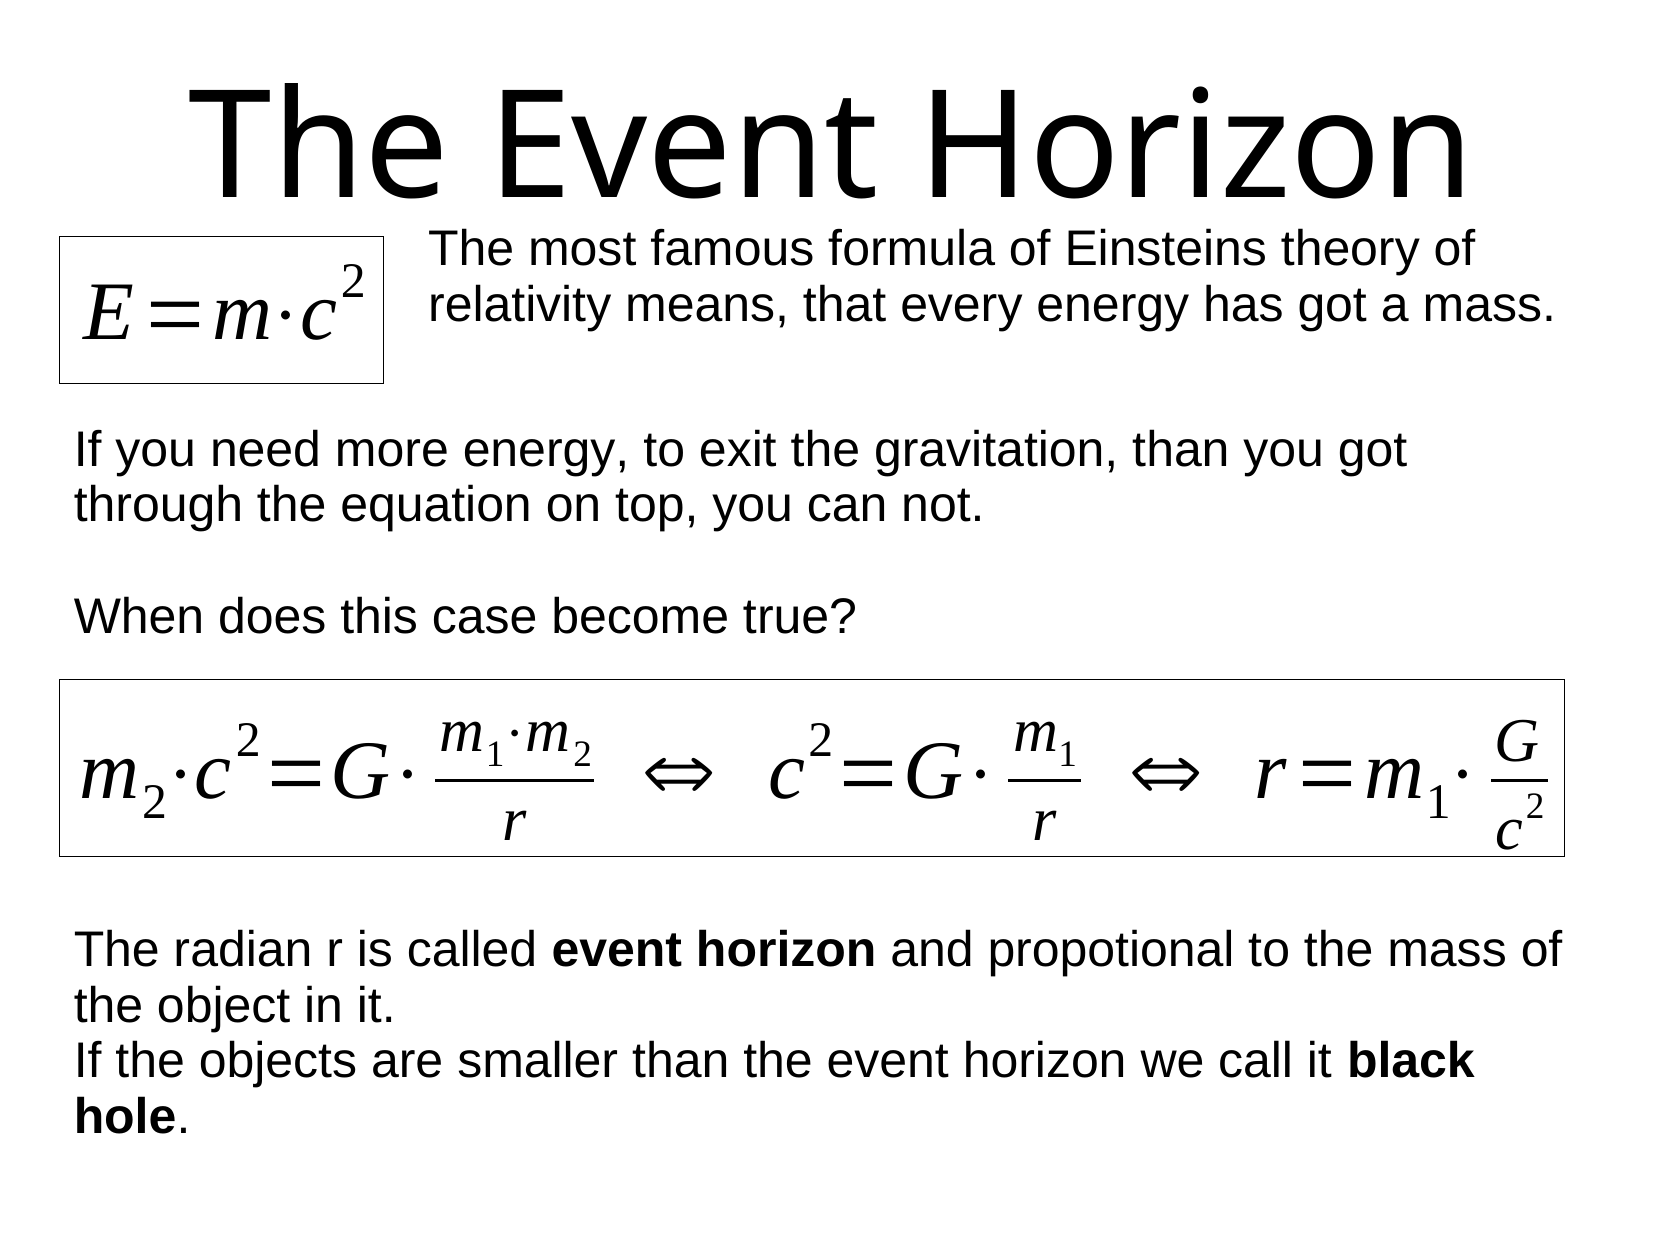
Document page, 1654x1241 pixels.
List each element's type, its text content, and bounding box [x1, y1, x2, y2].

text_box The Event Horizon [13, 29, 1652, 239]
text_box The radian r is called event horizon and propotional to the mass of the object in it. If the objects are smaller than the event horizon we call it black hole. [59, 913, 1595, 1157]
text_box The most famous formula of Einsteins theory of relativity means, that every energy has got a mass. [413, 212, 1595, 339]
chart [70, 696, 1557, 864]
text_box [59, 679, 1565, 857]
text_box If you need more energy, to exit the gravitation, than you got through the equation on top, you can not. When does this case become true? [59, 413, 1595, 652]
chart [70, 252, 373, 358]
text_box [59, 236, 384, 384]
